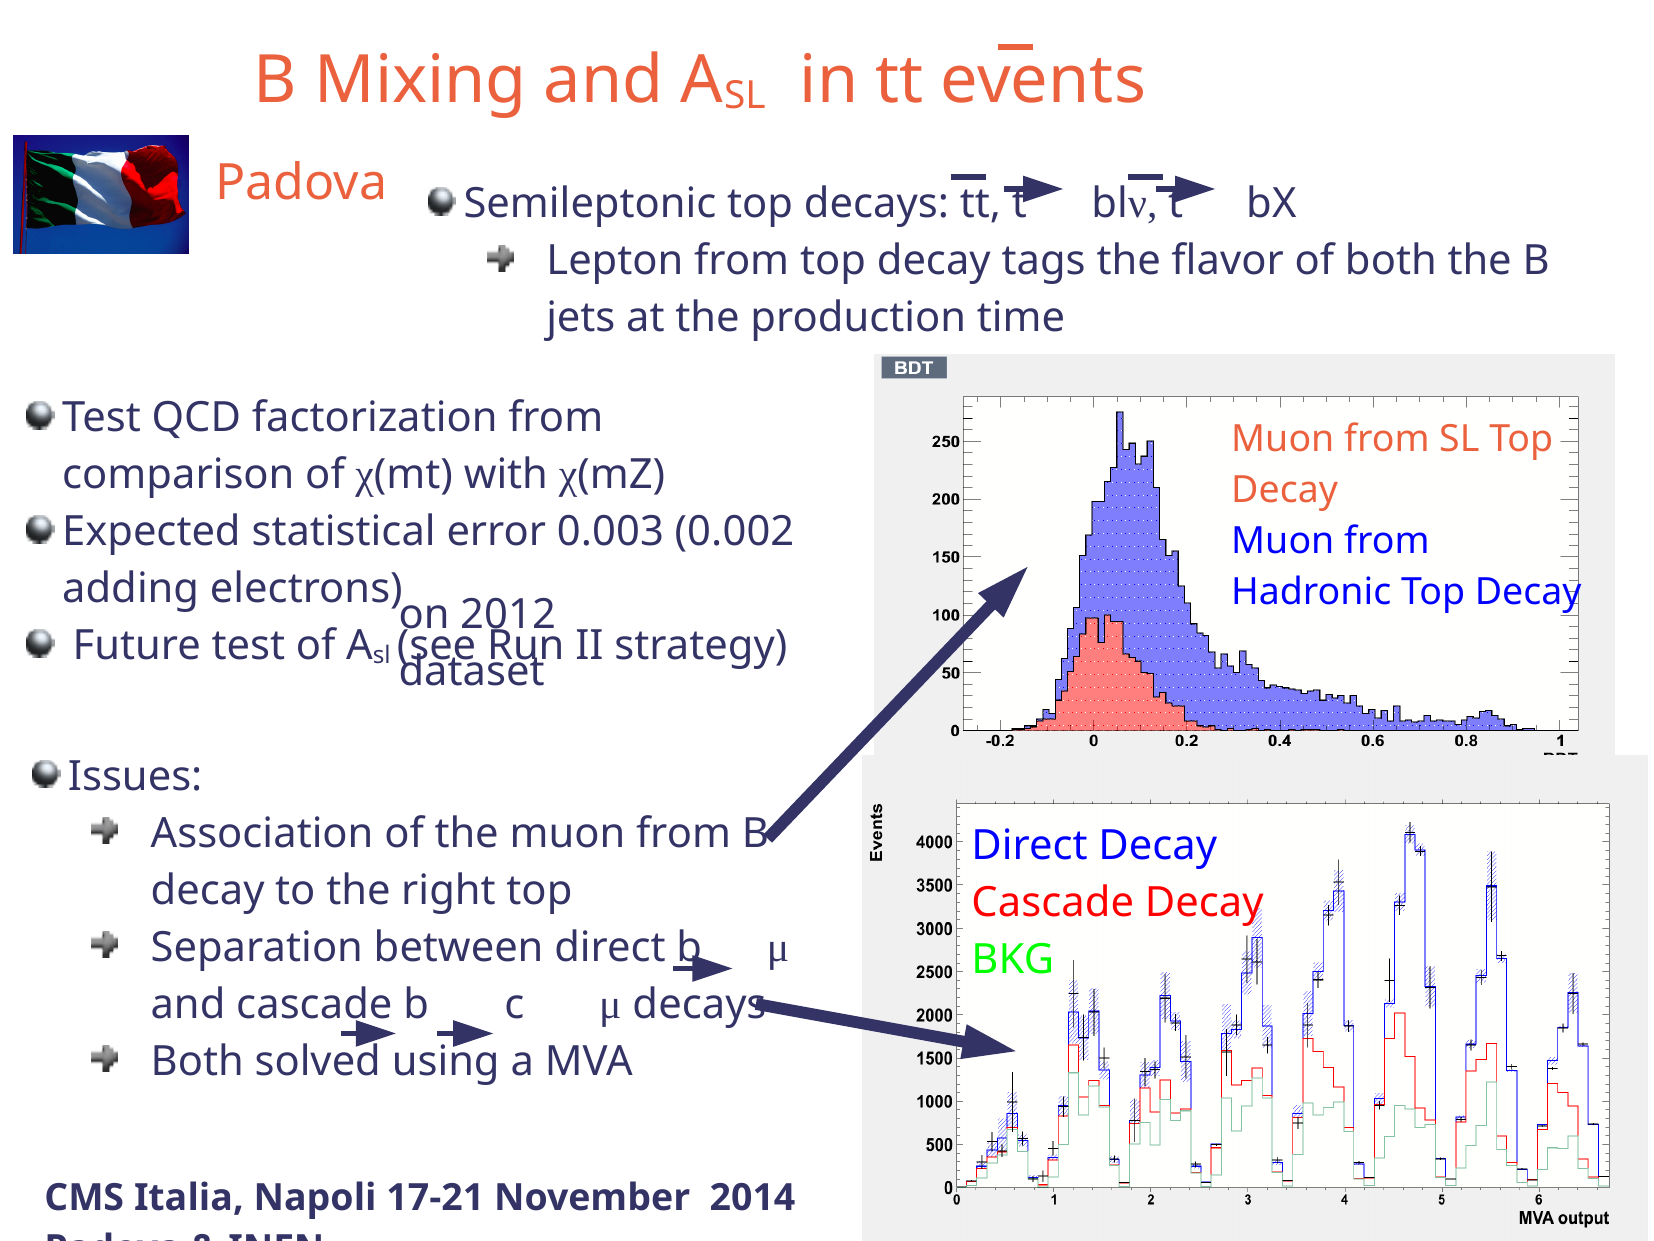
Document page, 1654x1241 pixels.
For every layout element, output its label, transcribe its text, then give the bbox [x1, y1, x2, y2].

text_box Direct Decay Cascade Decay BKG [956, 807, 1359, 1016]
text_box Muon from SL Top Decay Muon from Hadronic Top Decay [1216, 403, 1607, 650]
text_box Issues: Association of the muon from B decay to the right top Separation between direct b μ and cascade b c μ decays Both solved using a MVA [17, 738, 863, 1141]
text_box Semileptonic top decays: tt, t blν, t bX Lepton from top decay tags the flavor of both the B jets at the production time [413, 165, 1630, 439]
text_box B Mixing and ASL in tt events [17, 23, 1654, 154]
text_box CMS Italia, Napoli 17-21 November 2014 M.Margoni Universita` di Padova & INFN [29, 1163, 862, 1237]
picture [862, 354, 1648, 1241]
text_box on 2012 dataset [383, 576, 703, 656]
text_box Test QCD factorization from comparison of χ(mt) with χ(mZ) Expected statistical error 0.003 (0.002 adding electrons) Future test of Asl (see Run II strategy) [11, 379, 851, 789]
picture [13, 135, 189, 254]
text_box Padova [200, 138, 951, 308]
